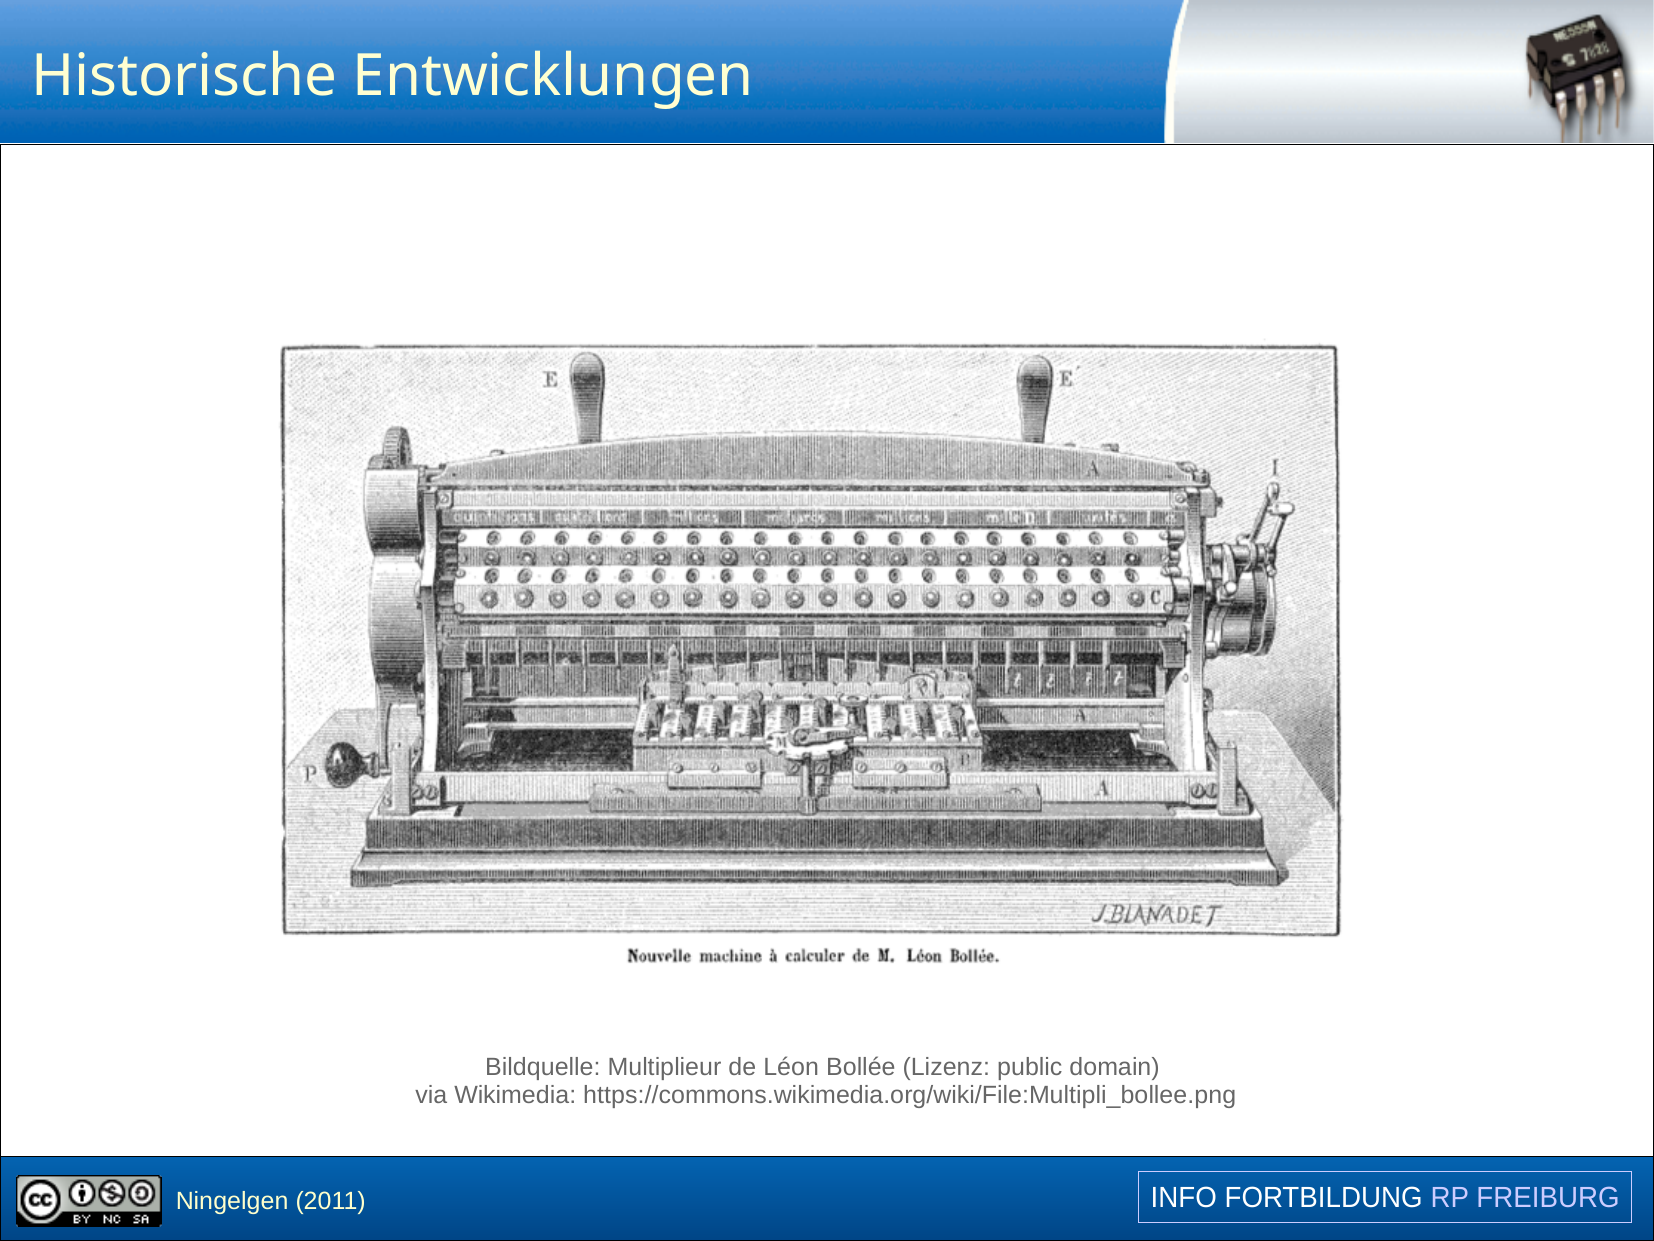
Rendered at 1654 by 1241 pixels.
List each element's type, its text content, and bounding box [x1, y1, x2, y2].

title Historische Entwicklungen [31, 34, 1151, 112]
text_box Bildquelle: Multiplieur de Léon Bollée (Lizenz: public domain) via Wikimedia: https://commons.wikimedia.org/wiki/File:Multipli_bollee.png [0, 1045, 1654, 1117]
picture [211, 324, 1396, 975]
picture [16, 1175, 162, 1227]
picture [0, 0, 1654, 143]
